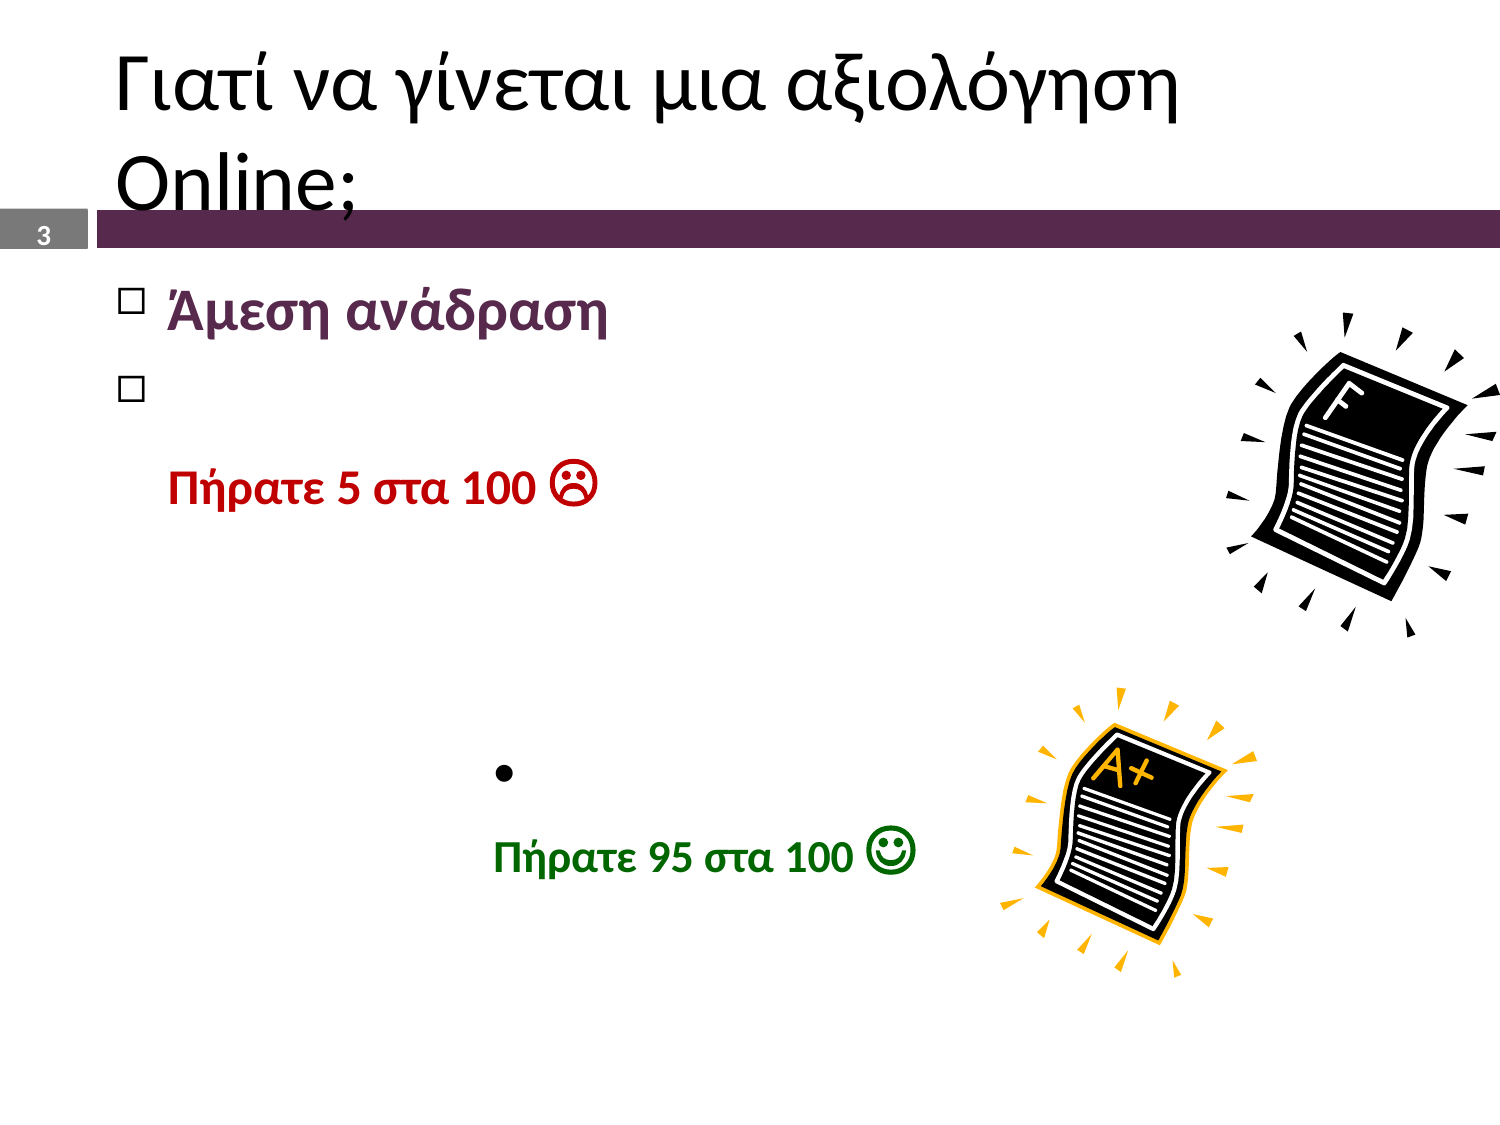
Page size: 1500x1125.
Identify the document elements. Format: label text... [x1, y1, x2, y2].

picture [999, 687, 1257, 978]
text_box 3 [0, 208, 88, 249]
picture [1226, 312, 1500, 638]
list Άμεση ανάδραση Πήρατε 5 στα 100  [100, 262, 1438, 1000]
title Γιατί να γίνεται μια αξιολόγηση Online; [100, 19, 1438, 182]
text_box Πήρατε 95 στα 100  [478, 727, 951, 929]
